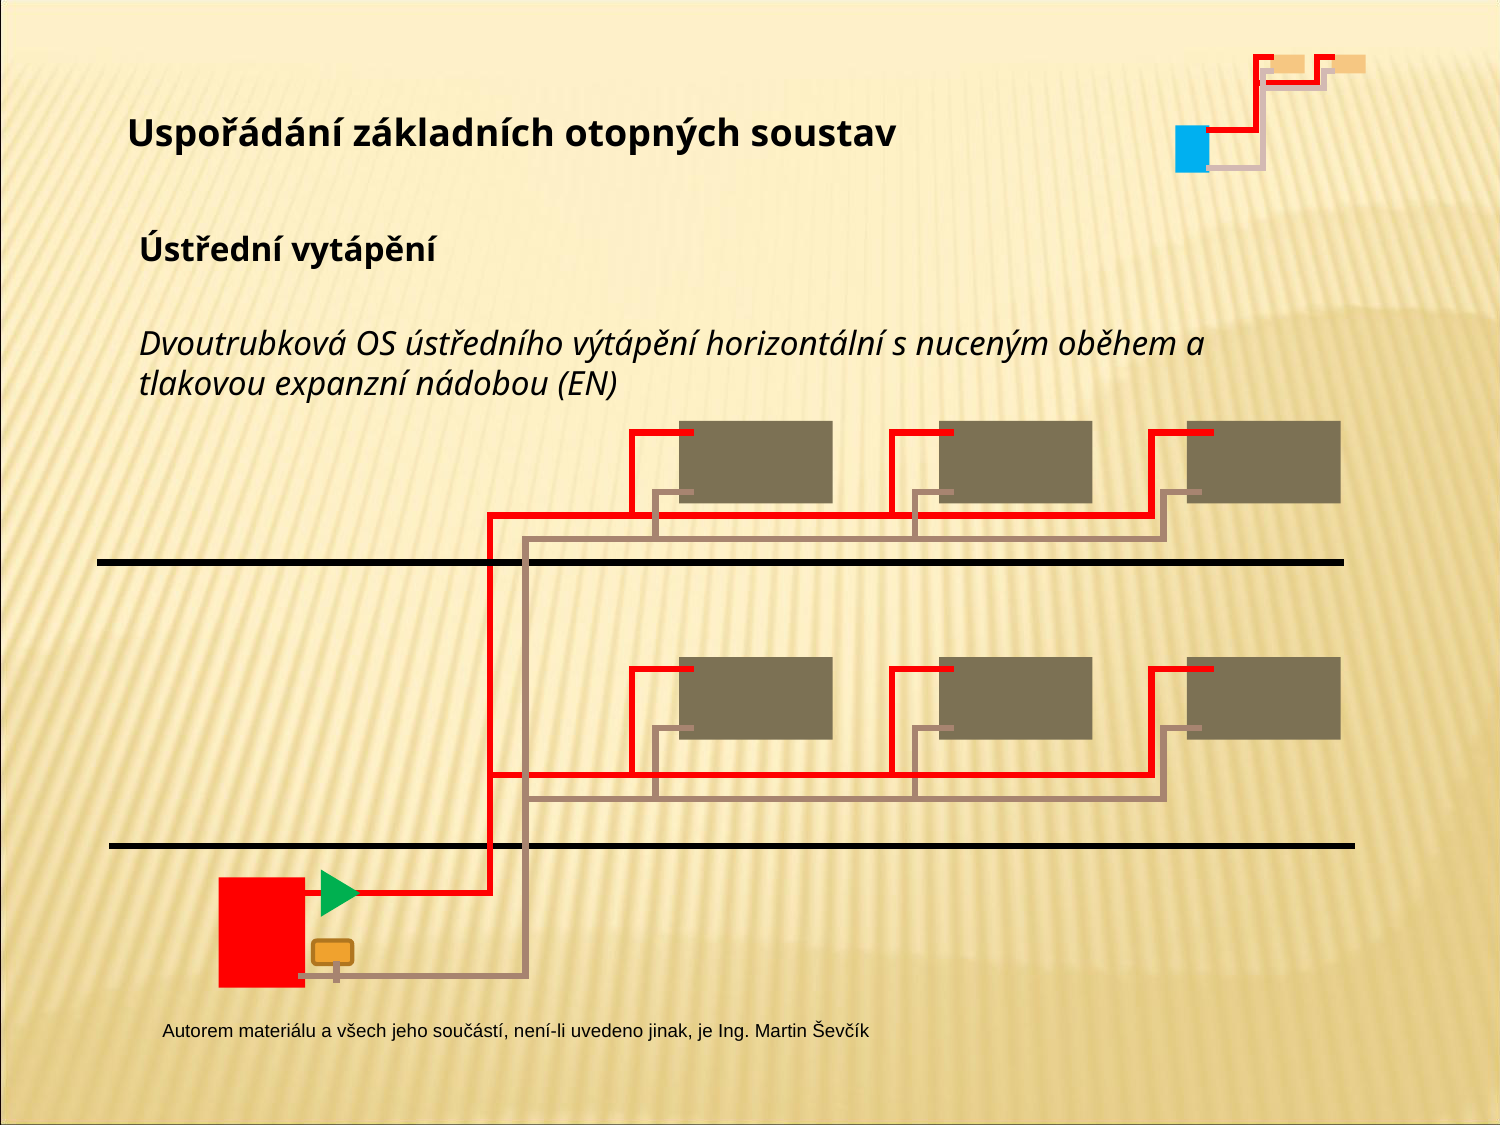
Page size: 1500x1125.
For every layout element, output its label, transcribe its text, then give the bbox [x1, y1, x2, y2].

text_box [939, 420, 1093, 504]
text_box [939, 657, 1093, 740]
text_box [1186, 420, 1341, 504]
text_box [679, 657, 833, 740]
text_box [218, 877, 306, 988]
text_box [312, 940, 353, 965]
text_box [1175, 125, 1210, 173]
text_box [679, 420, 833, 504]
text_box Ústřední vytápění [123, 219, 1046, 276]
text_box Autorem materiálu a všech jeho součástí, není-li uvedeno jinak, je Ing. Martin Ševčík [147, 1011, 1365, 1050]
text_box [320, 869, 361, 917]
text_box Dvoutrubková OS ústředního výtápění horizontální s nuceným oběhem a tlakovou expanzní nádobou (EN) [123, 314, 1353, 410]
picture [0, 0, 1500, 1125]
text_box [1270, 54, 1305, 74]
text_box [1186, 657, 1341, 740]
text_box Uspořádání základních otopných soustav [112, 101, 1034, 163]
text_box [1331, 54, 1366, 74]
